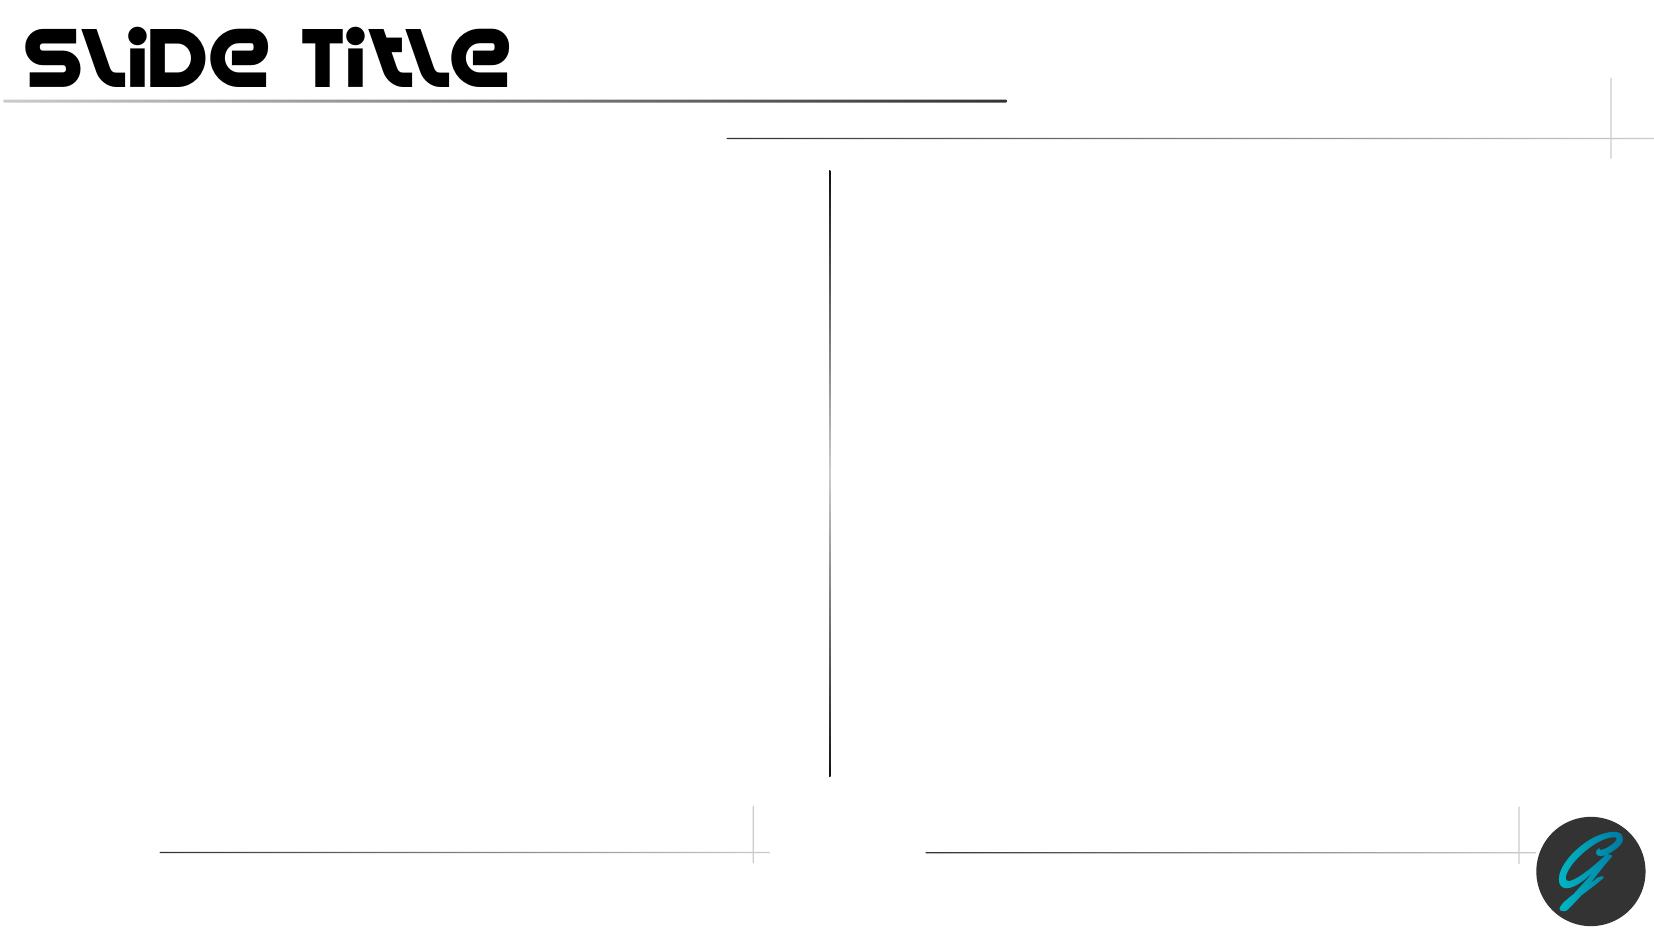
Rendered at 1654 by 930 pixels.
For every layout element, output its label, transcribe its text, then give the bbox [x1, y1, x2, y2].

title Slide Title [23, 2, 1588, 128]
